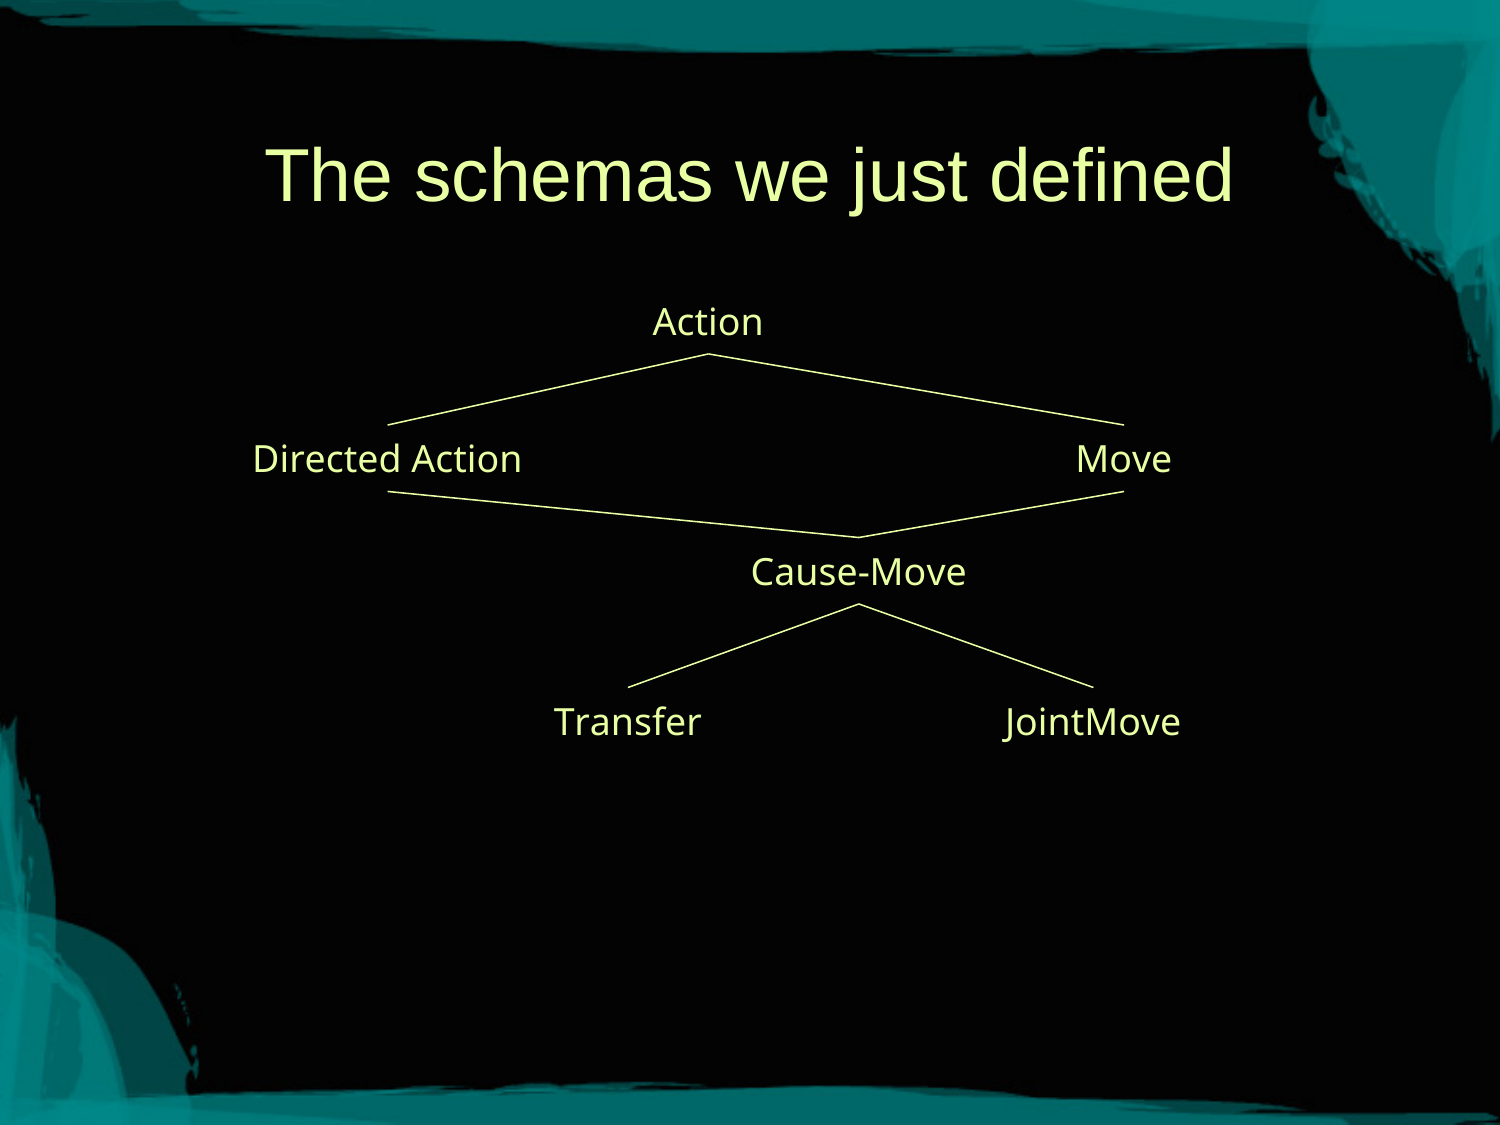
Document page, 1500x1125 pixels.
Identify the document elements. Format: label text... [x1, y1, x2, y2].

text_box Move [1060, 424, 1188, 492]
text_box Directed Action [237, 424, 538, 492]
title The schemas we just defined [112, 87, 1388, 263]
text_box JointMove [990, 687, 1197, 754]
text_box Action [637, 287, 779, 354]
picture [0, 0, 1500, 1125]
text_box Cause-Move [735, 537, 982, 604]
text_box Transfer [538, 687, 717, 754]
